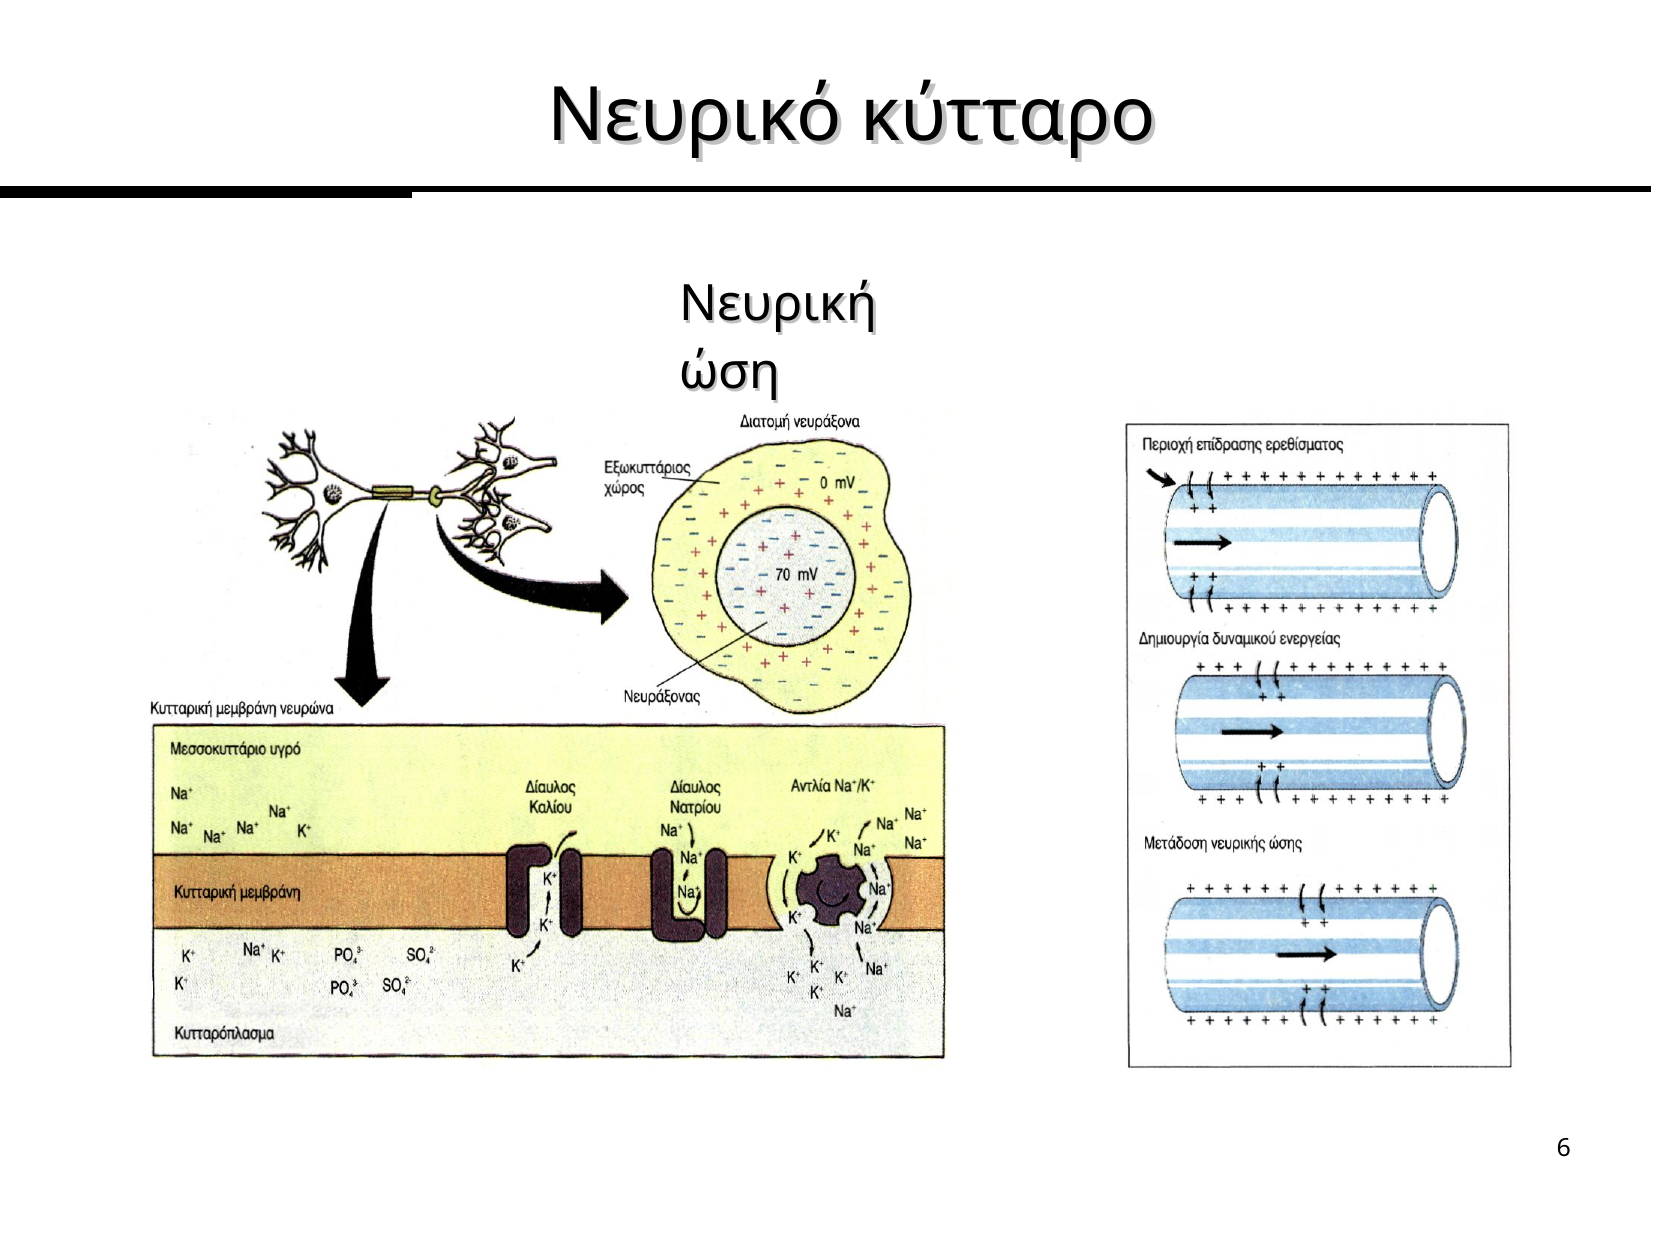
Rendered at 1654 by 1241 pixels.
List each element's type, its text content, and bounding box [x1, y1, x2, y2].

text_box Νευρική ώση [664, 259, 990, 335]
picture [141, 409, 960, 1068]
text_box Νευρικό κύτταρο [532, 52, 1122, 158]
picture [1118, 405, 1524, 1071]
